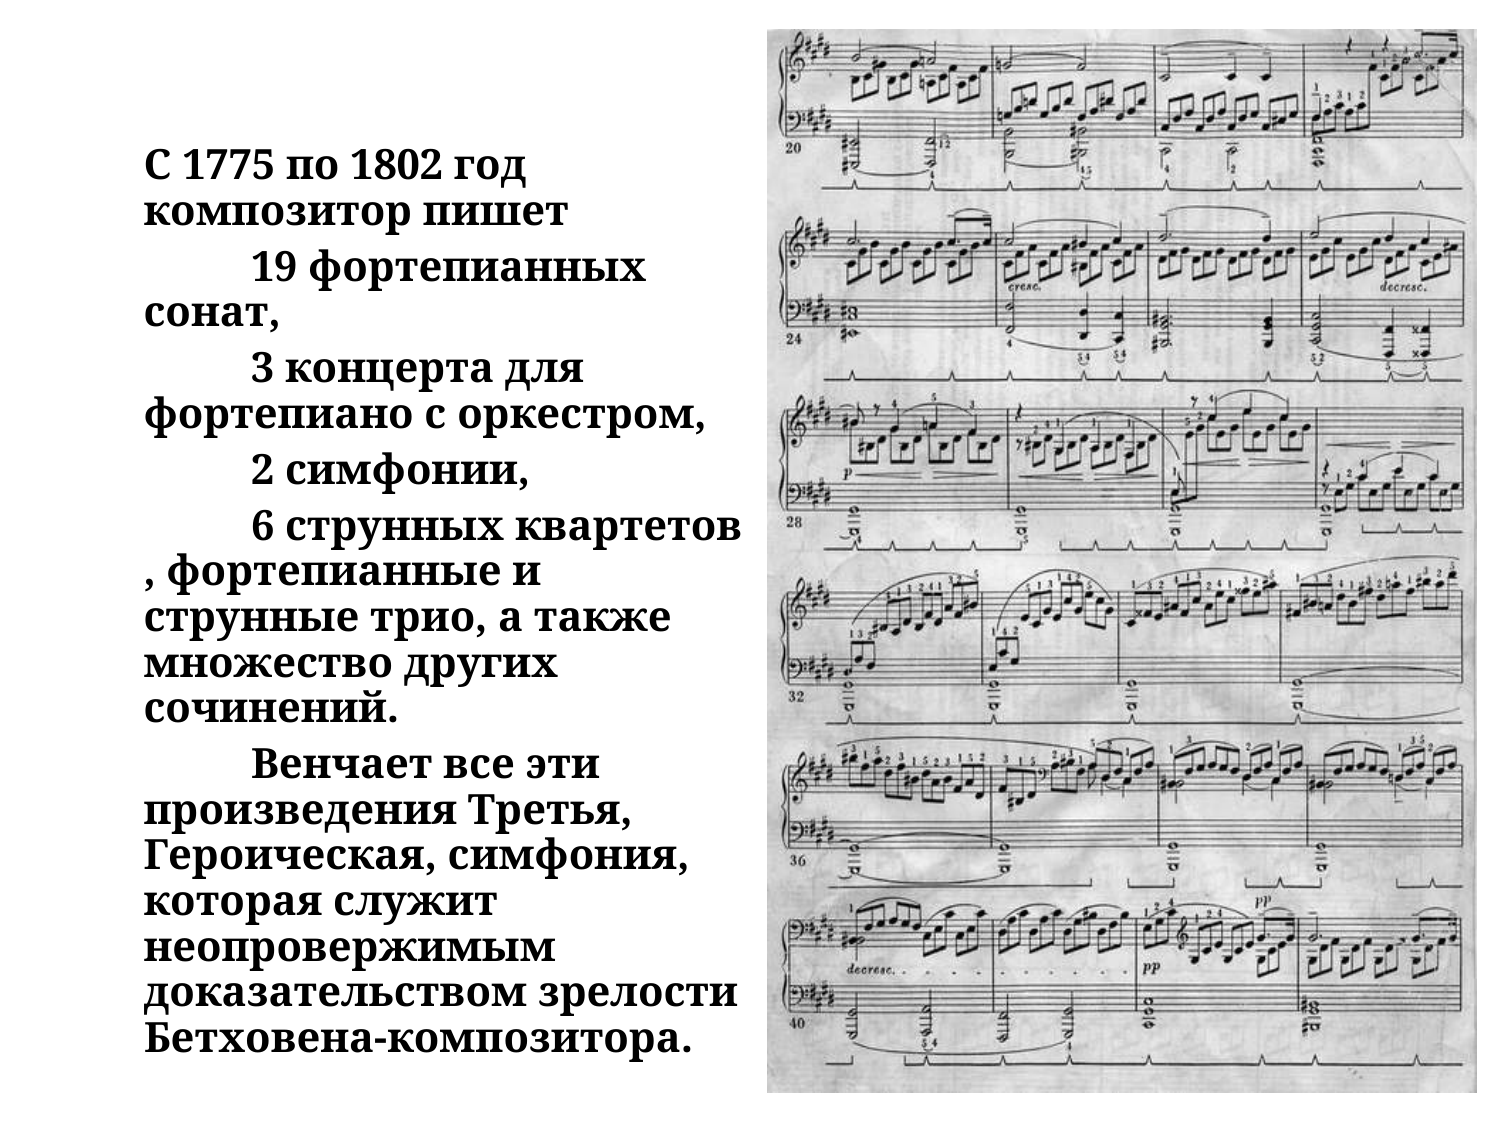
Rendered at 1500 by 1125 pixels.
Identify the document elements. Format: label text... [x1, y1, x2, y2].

list С 1775 по 1802 год композитор пишет 19 фортепианных сонат, 3 концерта для фортепиано с оркестром, 2 симфонии, 6 струнных квартетов , фортепианные и струнные трио, а также множество других сочинений. Венчает все эти произведения Третья, Героическая, симфония, которая служит неопровержимым доказательством зрелости Бетховена-композитора. [75, 135, 768, 1125]
picture [767, 29, 1477, 1093]
